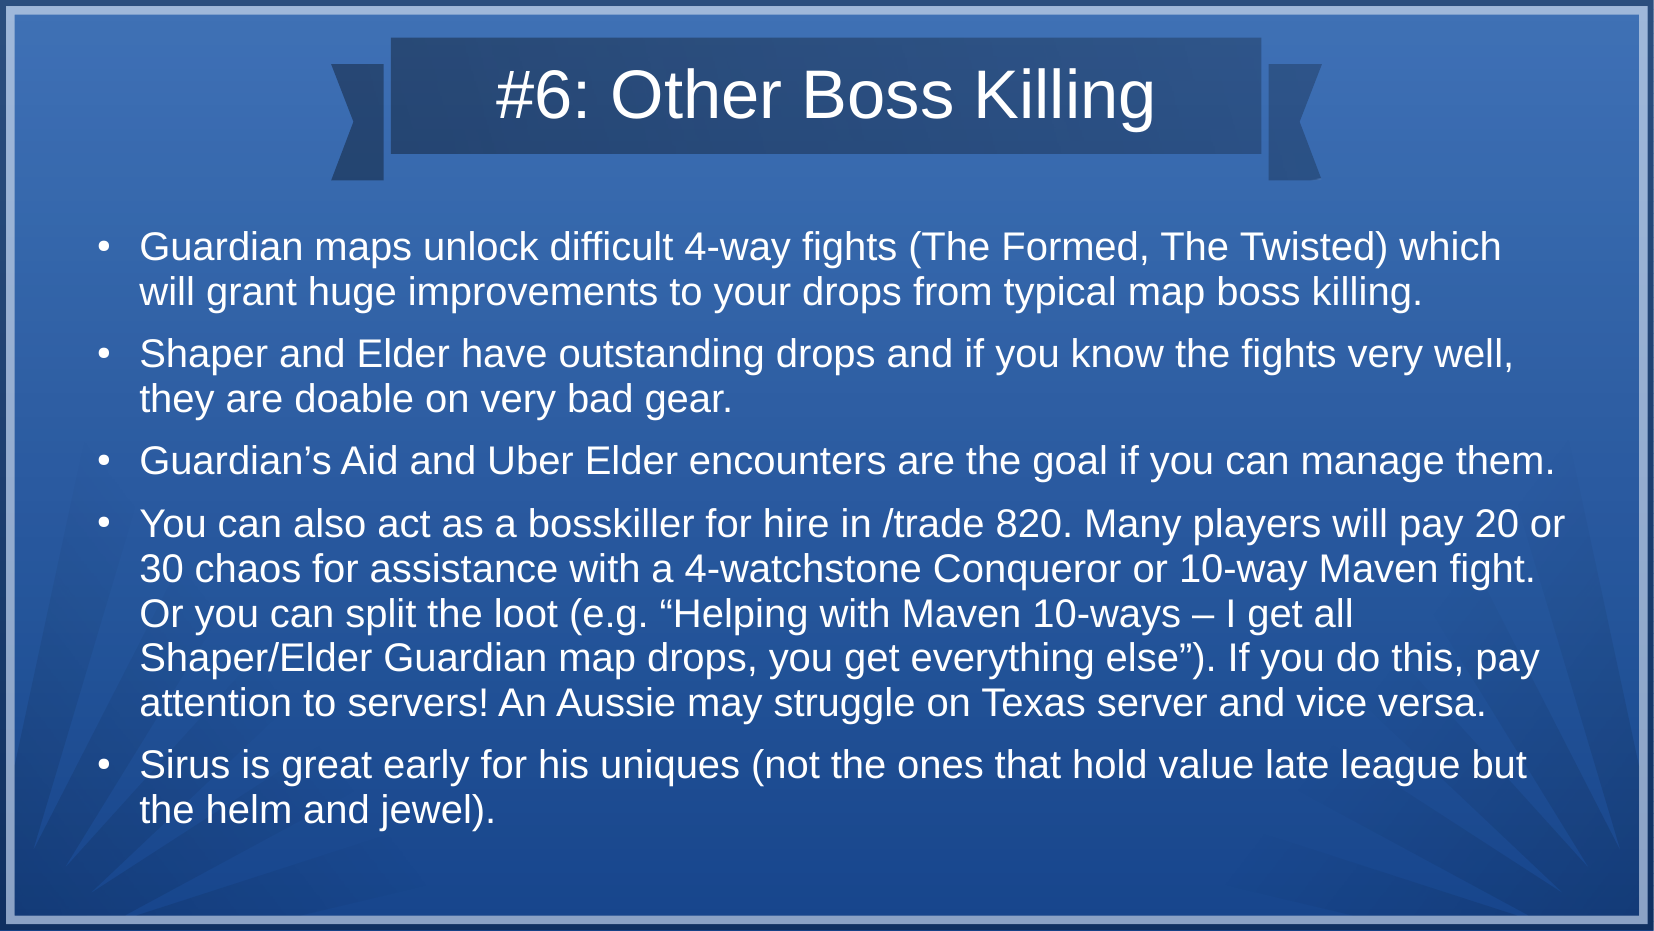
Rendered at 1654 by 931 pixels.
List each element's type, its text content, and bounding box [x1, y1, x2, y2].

list Guardian maps unlock difficult 4-way fights (The Formed, The Twisted) which will grant huge improvements to your drops from typical map boss killing. Shaper and Elder have outstanding drops and if you know the fights very well, they are doable on very bad gear. Guardian’s Aid and Uber Elder encounters are the goal if you can manage them. You can also act as a bosskiller for hire in /trade 820. Many players will pay 20 or 30 chaos for assistance with a 4-watchstone Conqueror or 10-way Maven fight. Or you can split the loot (e.g. “Helping with Maven 10-ways – I get all Shaper/Elder Guardian map drops, you get everything else”). If you do this, pay attention to servers! An Aussie may struggle on Texas server and vice versa. Sirus is great early for his uniques (not the ones that hold value late league but the helm and jewel). [82, 224, 1571, 848]
title #6: Other Boss Killing [389, 35, 1264, 154]
